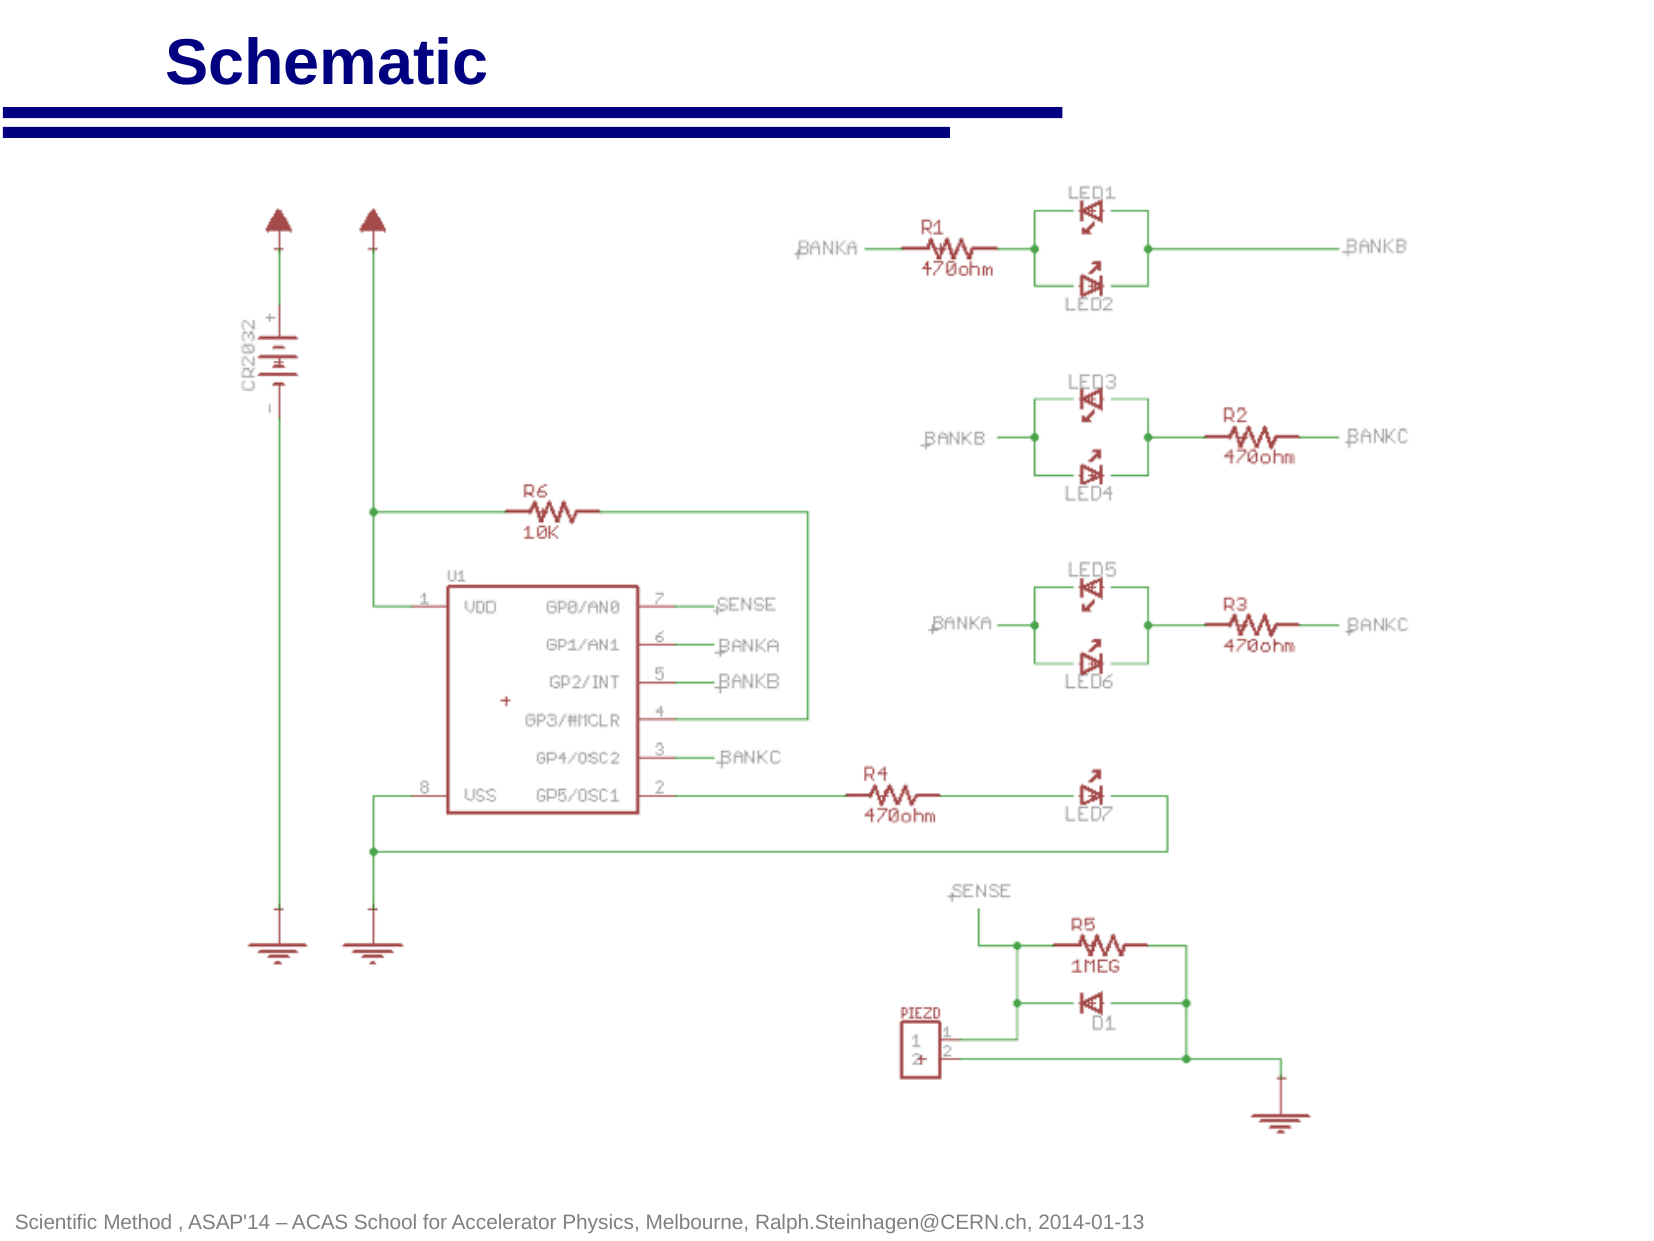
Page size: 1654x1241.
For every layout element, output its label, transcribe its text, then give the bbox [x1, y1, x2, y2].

title Schematic [165, 0, 1323, 124]
picture [215, 161, 1432, 1167]
